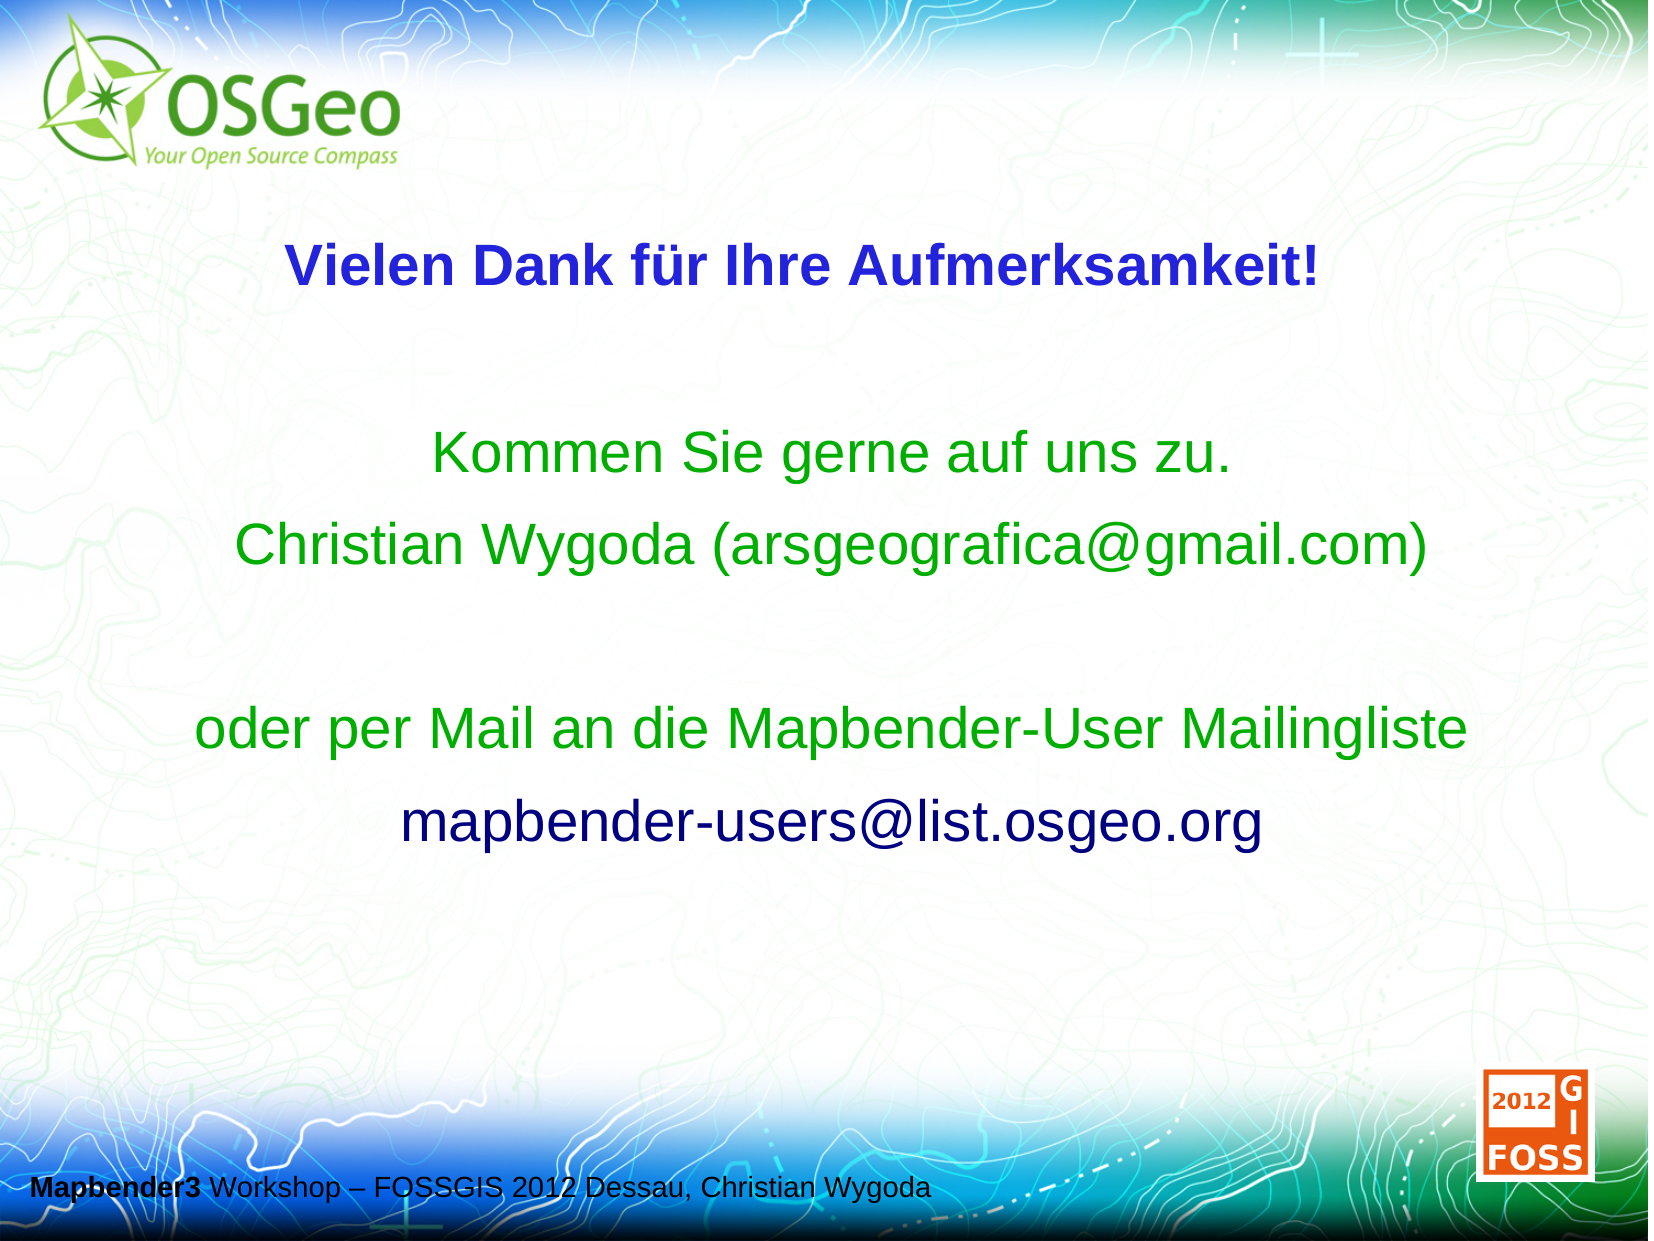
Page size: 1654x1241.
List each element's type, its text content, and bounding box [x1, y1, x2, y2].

picture [0, 0, 1648, 1241]
title Vielen Dank für Ihre Aufmerksamkeit! [59, 177, 1548, 353]
list Kommen Sie gerne auf uns zu. Christian Wygoda (arsgeografica@gmail.com) oder per Mail an die Mapbender-User Mailingliste mapbender-users@list.osgeo.org [88, 419, 1577, 1241]
